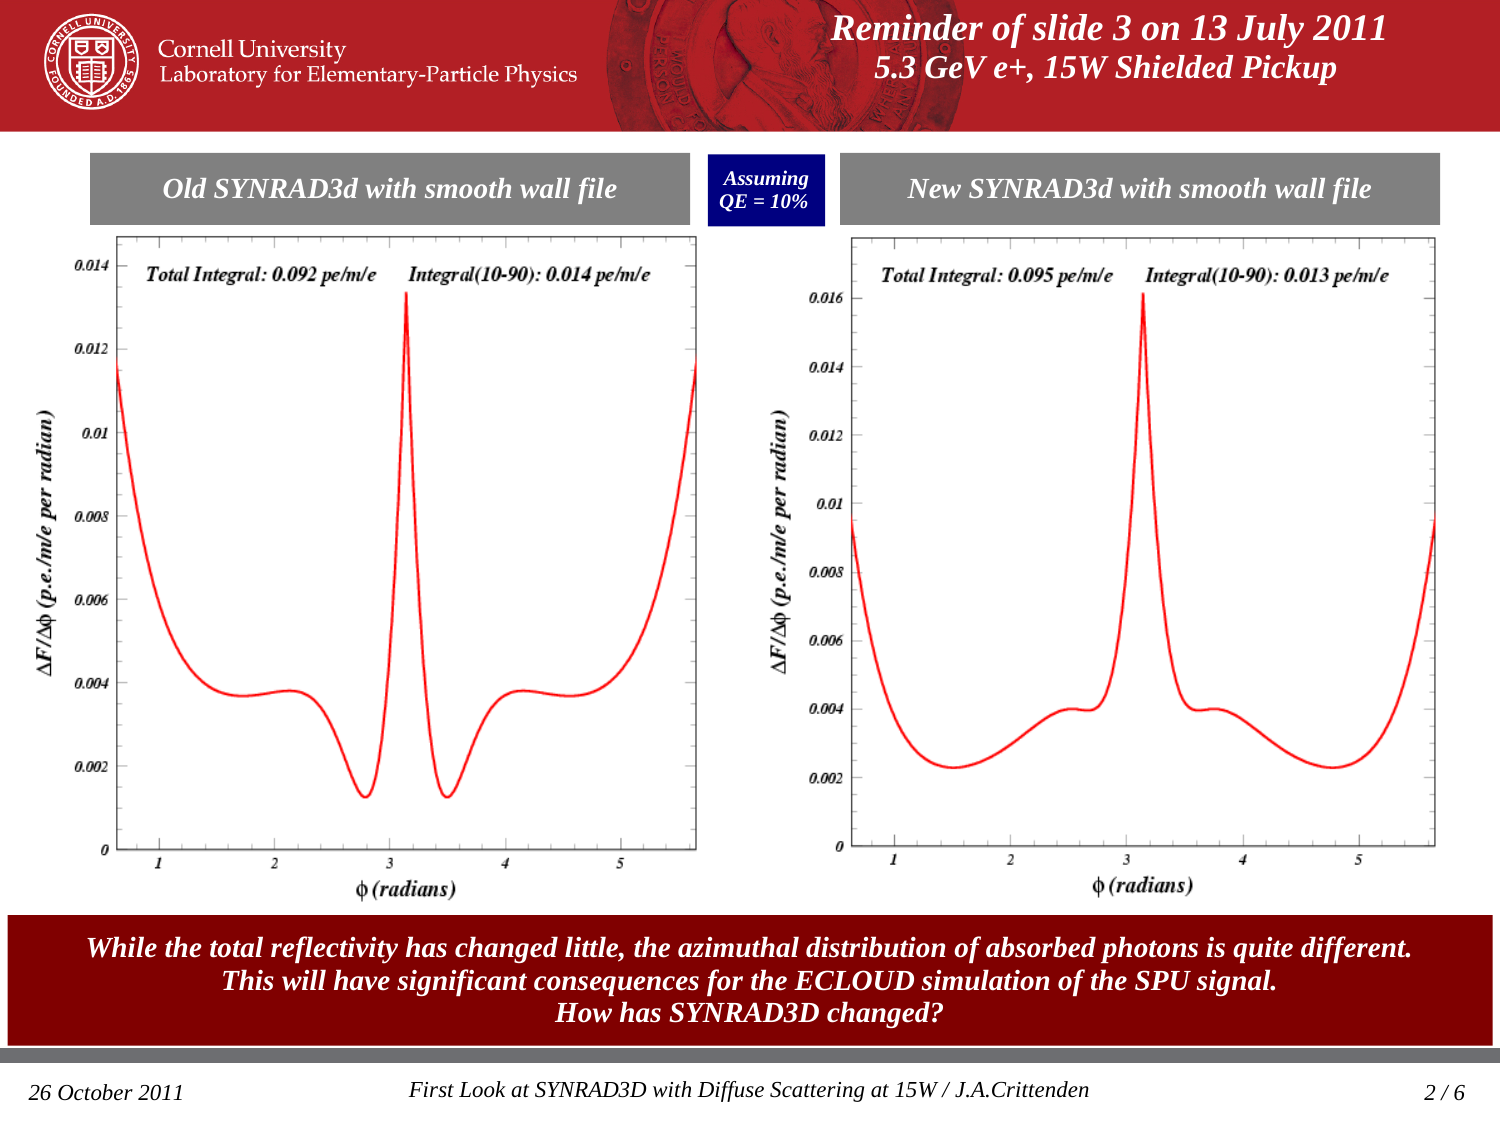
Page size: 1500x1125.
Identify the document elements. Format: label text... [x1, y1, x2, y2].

text_box New SYNRAD3d with smooth wall file [840, 152, 1441, 225]
text_box Reminder of slide 3 on 13 July 2011 5.3 GeV e+, 15W Shielded Pickup [712, 0, 1500, 113]
text_box Old SYNRAD3d with smooth wall file [90, 152, 691, 225]
picture [763, 227, 1447, 904]
picture [0, 0, 1500, 132]
picture [30, 227, 713, 904]
text_box While the total reflectivity has changed little, the azimuthal distribution of absorbed photons is quite different. This will have significant consequences for the ECLOUD simulation of the SPU signal. How has SYNRAD3D changed? [7, 915, 1493, 1046]
text_box Assuming QE = 10% [707, 154, 826, 227]
